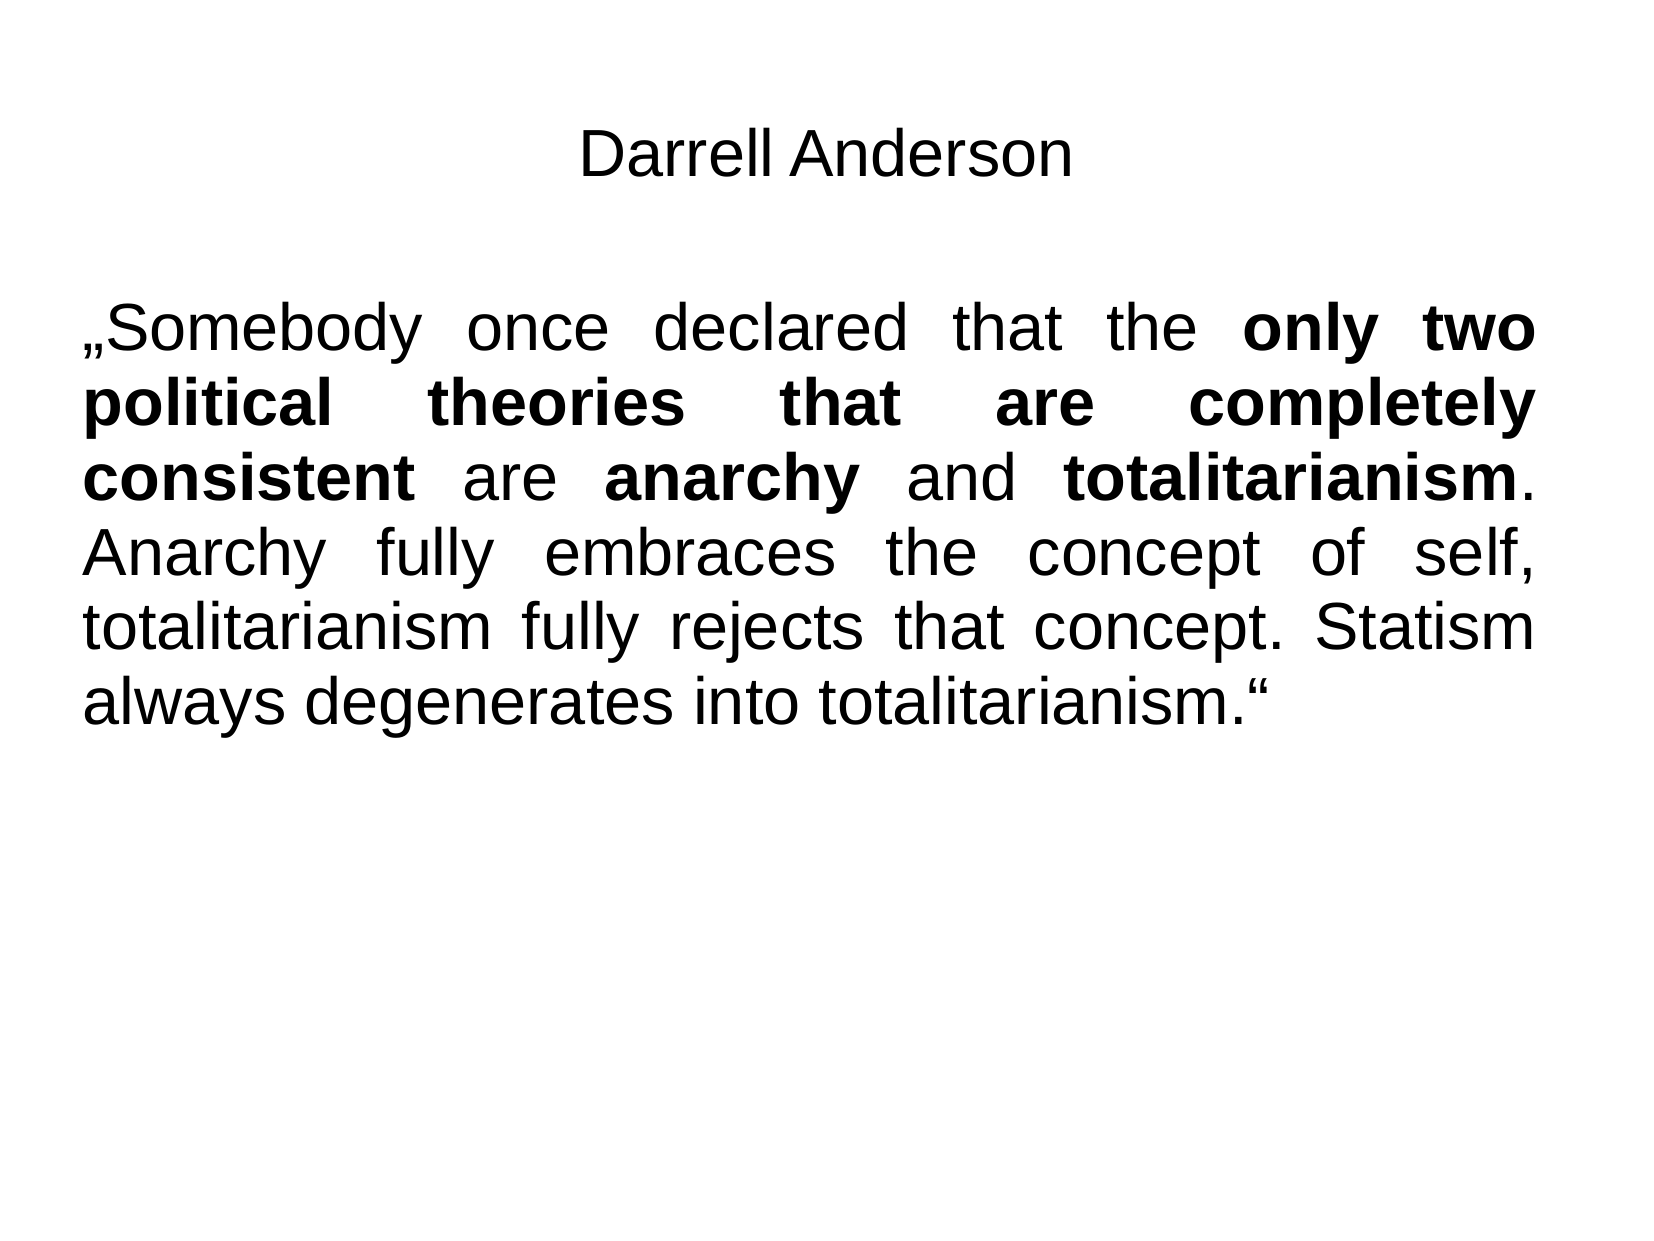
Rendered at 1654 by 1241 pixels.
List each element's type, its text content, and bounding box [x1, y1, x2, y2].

title Darrell Anderson [82, 49, 1571, 257]
list „Somebody once declared that the only two political theories that are completely consistent are anarchy and totalitarianism. Anarchy fully embraces the concept of self, totalitarianism fully rejects that concept. Statism always degenerates into totalitarianism.“ [82, 290, 1538, 1010]
